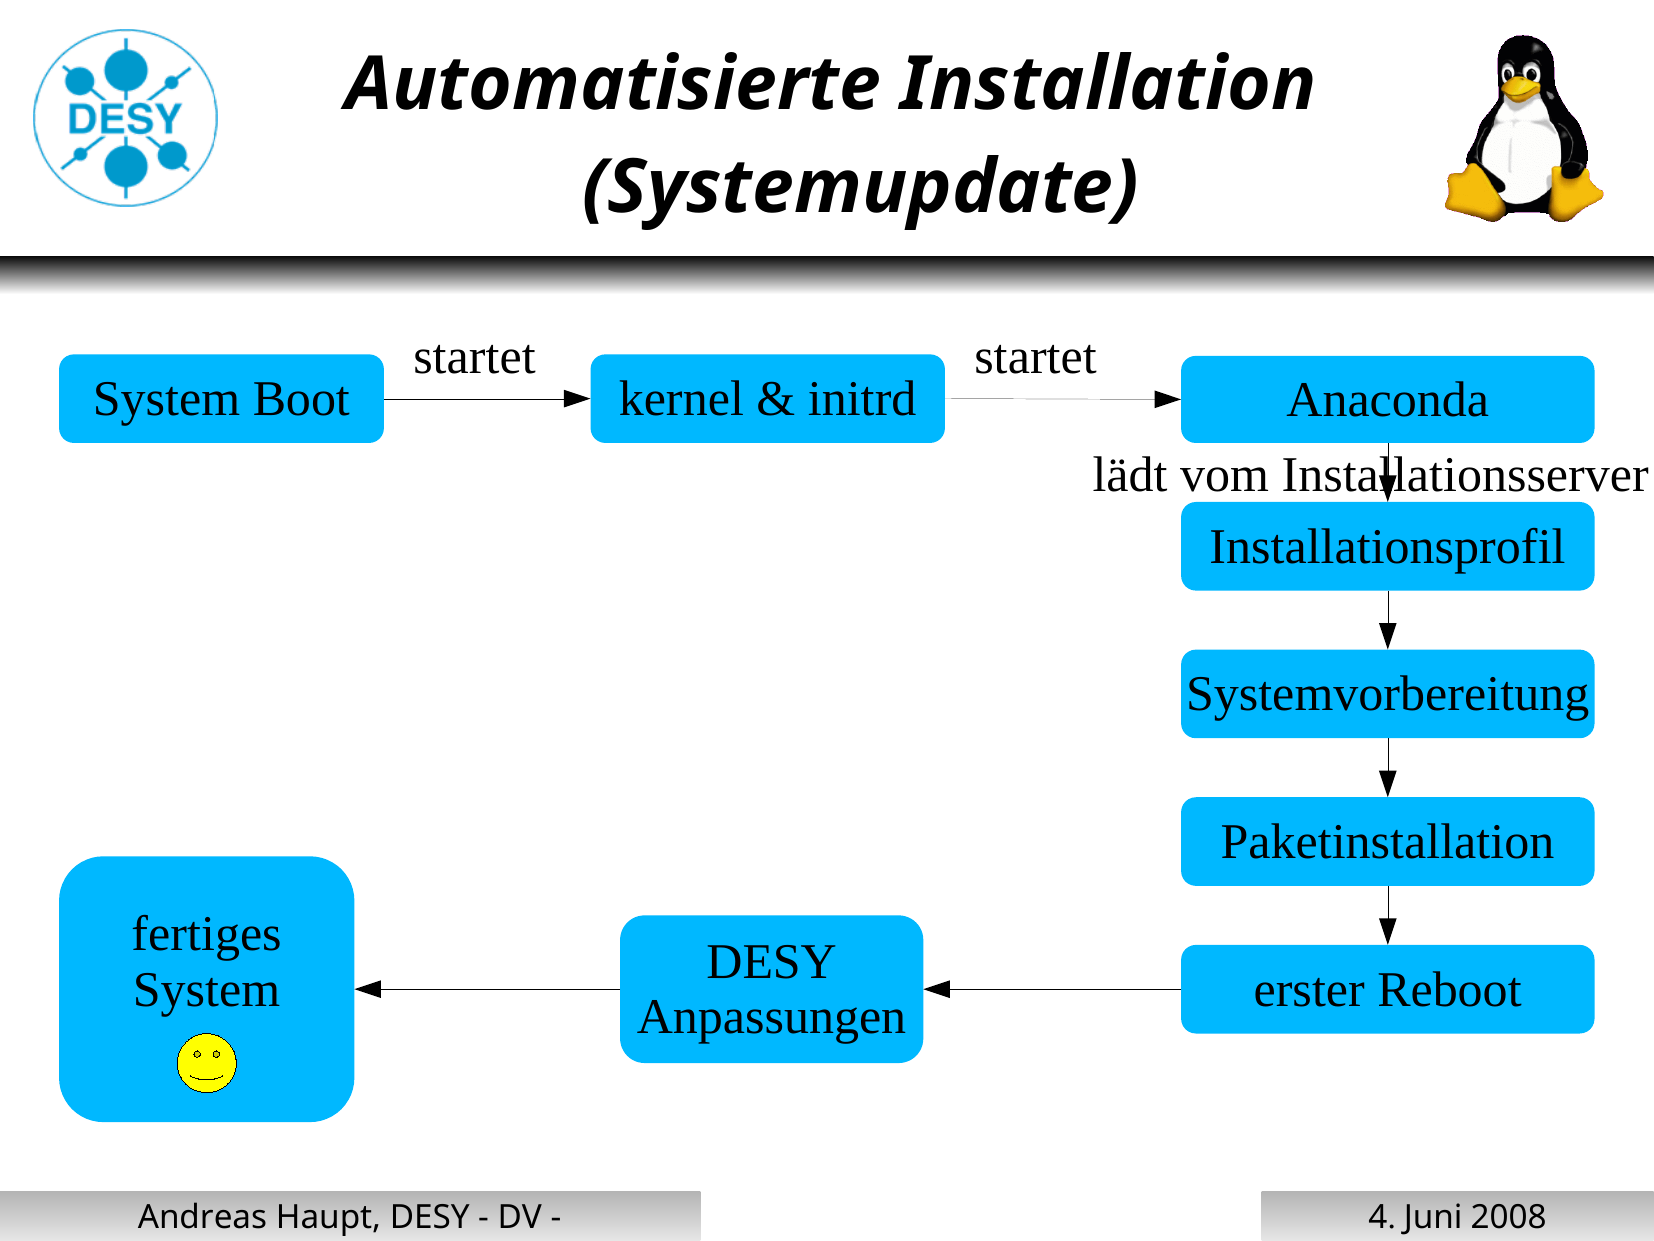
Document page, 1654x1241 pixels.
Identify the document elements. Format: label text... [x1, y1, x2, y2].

text_box kernel & initrd [590, 354, 945, 443]
picture [1429, 12, 1637, 238]
text_box DESY Anpassungen [620, 915, 924, 1064]
text_box startet [974, 328, 1123, 384]
text_box erster Reboot [1181, 944, 1595, 1034]
text_box Installationsprofil [1181, 502, 1595, 591]
text_box Anaconda [1181, 355, 1595, 443]
picture [33, 29, 218, 207]
text_box Systemvorbereitung [1181, 649, 1595, 739]
text_box lädt vom Installationsserver [1092, 446, 1654, 502]
title Automatisierte Installation (Systemupdate) [250, 12, 1413, 251]
text_box [177, 1033, 237, 1093]
text_box Paketinstallation [1181, 797, 1595, 886]
text_box fertiges System [59, 856, 355, 1123]
text_box startet [413, 328, 562, 384]
text_box System Boot [59, 354, 384, 443]
